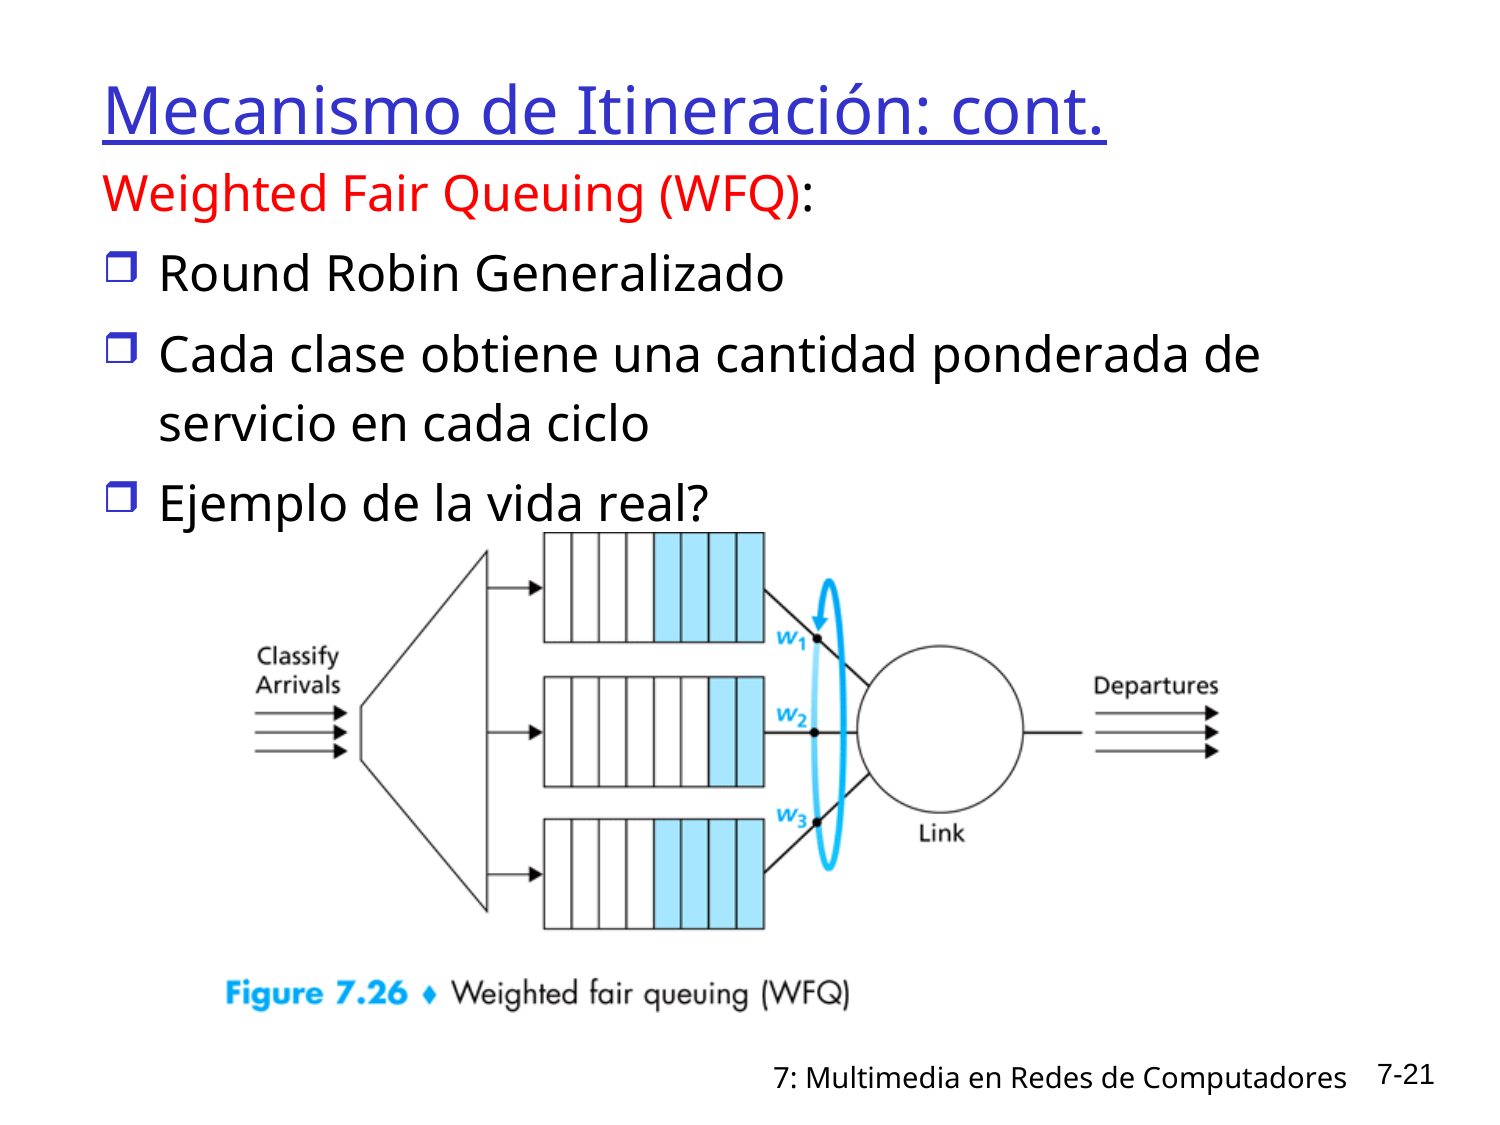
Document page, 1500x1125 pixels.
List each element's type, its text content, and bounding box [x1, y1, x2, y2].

title Mecanismo de Itineración: cont. [87, 37, 1363, 150]
picture [225, 532, 1221, 1013]
list Weighted Fair Queuing (WFQ): Round Robin Generalizado Cada clase obtiene una cantidad ponderada de servicio en cada ciclo Ejemplo de la vida real? [87, 150, 1363, 956]
